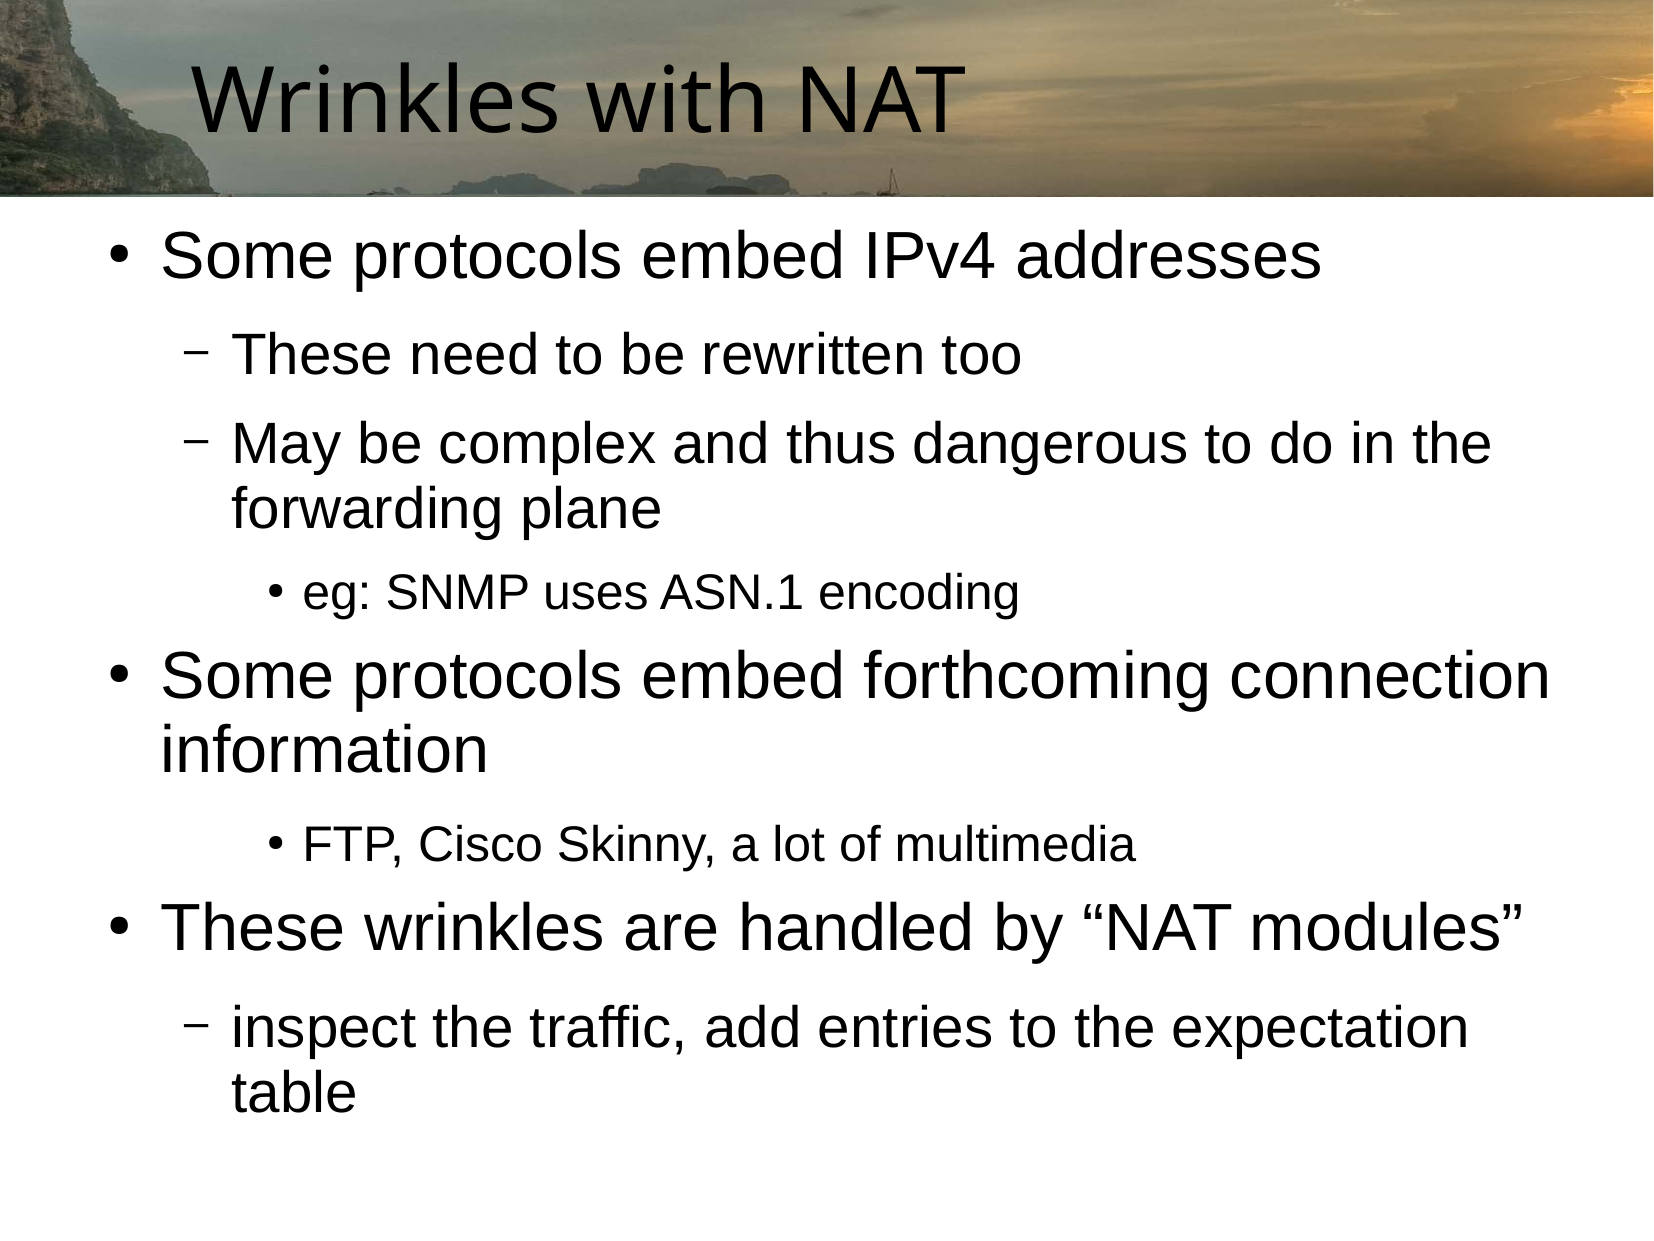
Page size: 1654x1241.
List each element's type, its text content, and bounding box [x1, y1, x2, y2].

picture [0, 0, 1654, 197]
list Some protocols embed IPv4 addresses These need to be rewritten too May be complex and thus dangerous to do in the forwarding plane eg: SNMP uses ASN.1 encoding Some protocols embed forthcoming connection information FTP, Cisco Skinny, a lot of multimedia These wrinkles are handled by “NAT modules” inspect the traffic, add entries to the expectation table [89, 217, 1578, 1226]
title Wrinkles with NAT [190, 0, 1571, 194]
